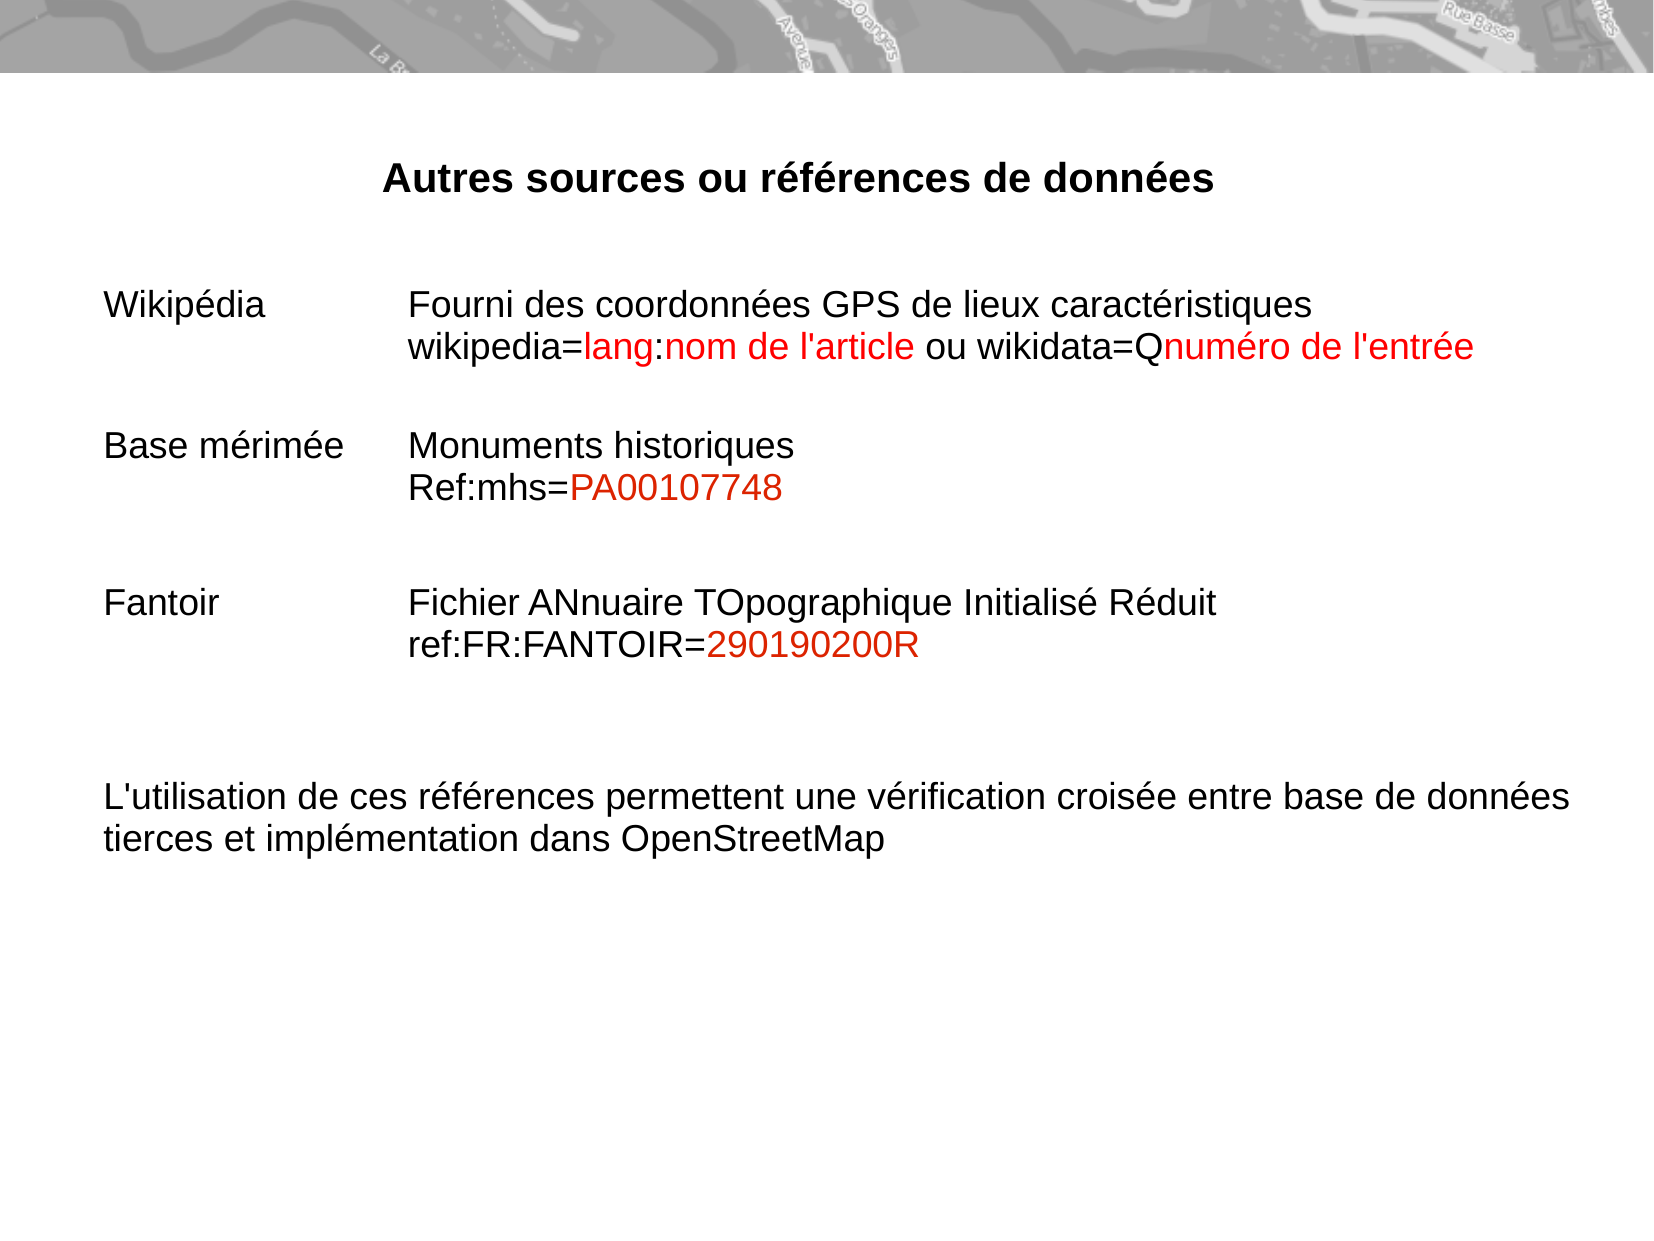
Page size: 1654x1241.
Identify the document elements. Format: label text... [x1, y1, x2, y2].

table_cell Monuments historiques Ref:mhs=PA00107748 [393, 417, 1565, 516]
picture [0, 0, 1654, 73]
table_header Fourni des coordonnées GPS de lieux caractéristiques wikipedia=lang:nom de l'article ou wikidata=Qnuméro de l'entrée [393, 275, 1565, 417]
table_cell [89, 516, 393, 574]
text_box Autres sources ou références de données [88, 147, 1509, 210]
table_cell Fichier ANnuaire TOpographique Initialisé Réduit ref:FR:FANTOIR=290190200R [393, 574, 1565, 673]
table_cell Base mérimée [89, 417, 393, 516]
text_box L'utilisation de ces références permettent une vérification croisée entre base de données tierces et implémentation dans OpenStreetMap [88, 767, 1595, 1182]
table_cell Fantoir [89, 574, 393, 673]
table_header Wikipédia [89, 275, 393, 417]
table_cell [393, 673, 1565, 730]
table_cell [393, 516, 1565, 574]
table_cell [89, 673, 393, 730]
